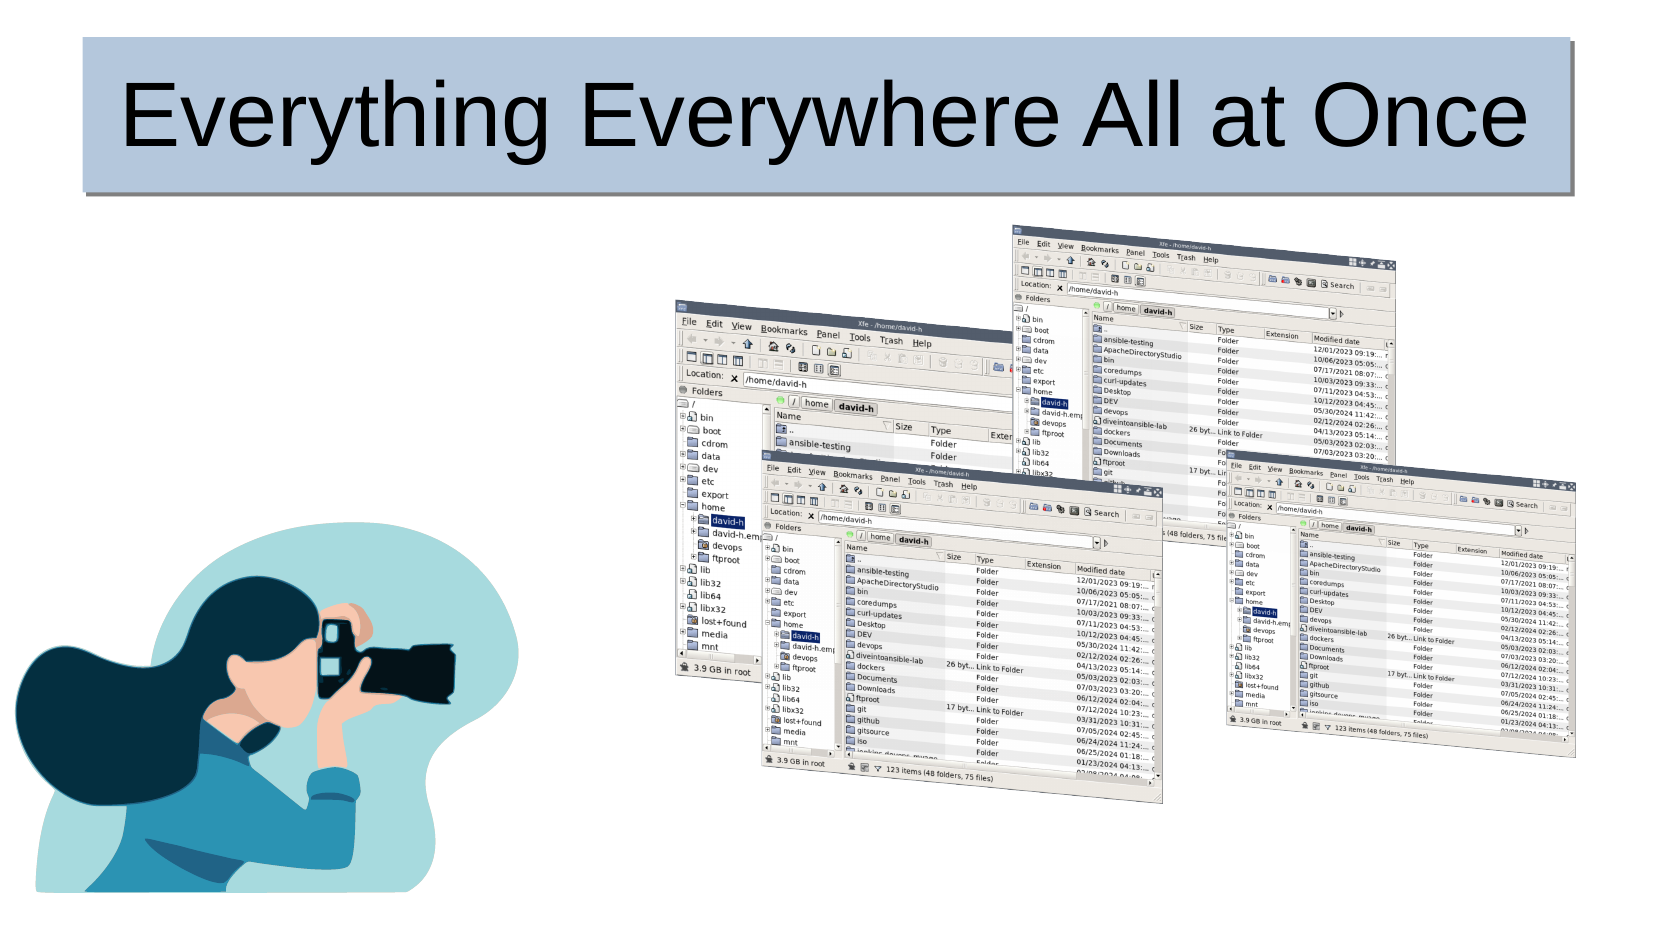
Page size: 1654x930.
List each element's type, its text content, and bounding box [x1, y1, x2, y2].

picture [0, 412, 540, 930]
picture [675, 225, 1576, 804]
title Everything Everywhere All at Once [82, 37, 1571, 193]
